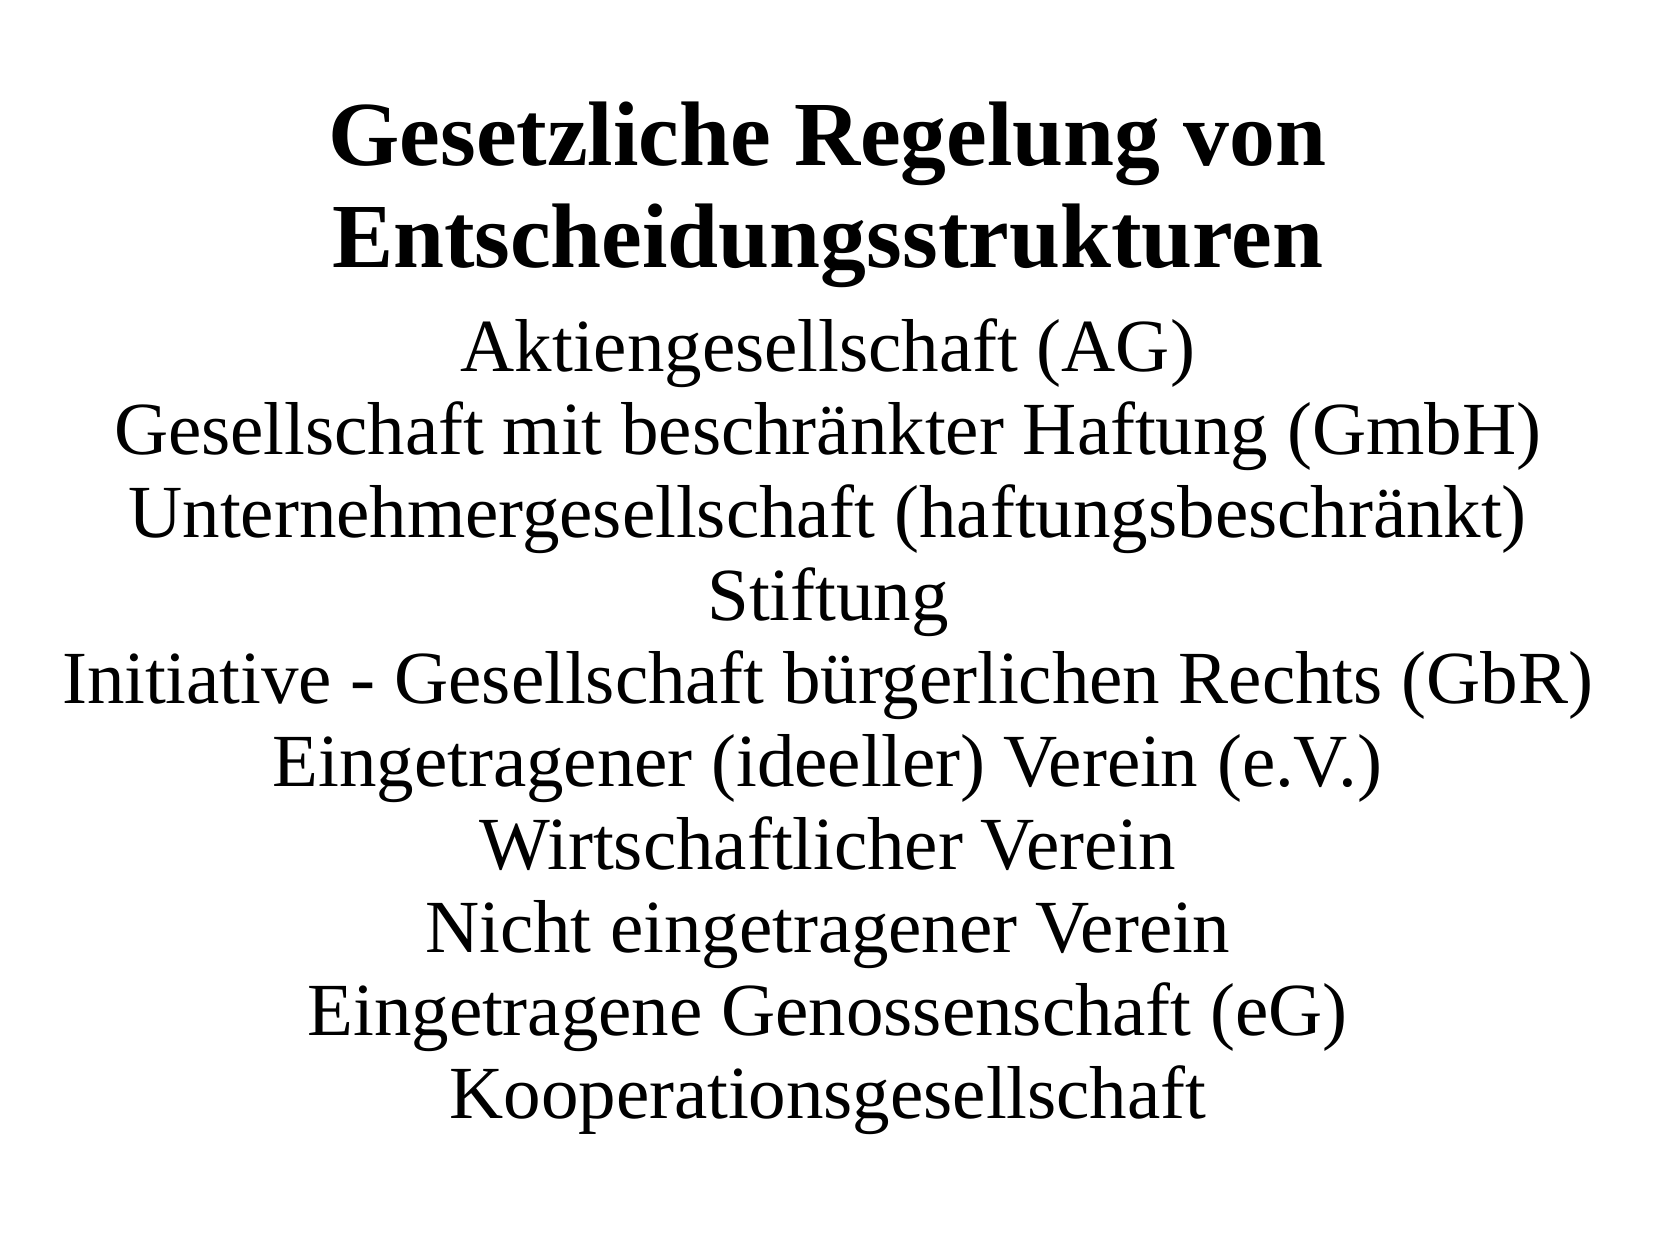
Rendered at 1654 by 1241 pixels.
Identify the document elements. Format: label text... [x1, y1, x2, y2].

text_box Gesetzliche Regelung von Entscheidungsstrukturen Aktiengesellschaft (AG) Gesellschaft mit beschränkter Haftung (GmbH) Unternehmergesellschaft (haftungsbeschränkt) Stiftung Initiative - Gesellschaft bürgerlichen Rechts (GbR) Eingetragener (ideeller) Verein (e.V.) Wirtschaftlicher Verein Nicht eingetragener Verein Eingetragene Genossenschaft (eG) Kooperationsgesellschaft [47, 76, 1613, 1143]
text_box [1062, 708, 1093, 779]
